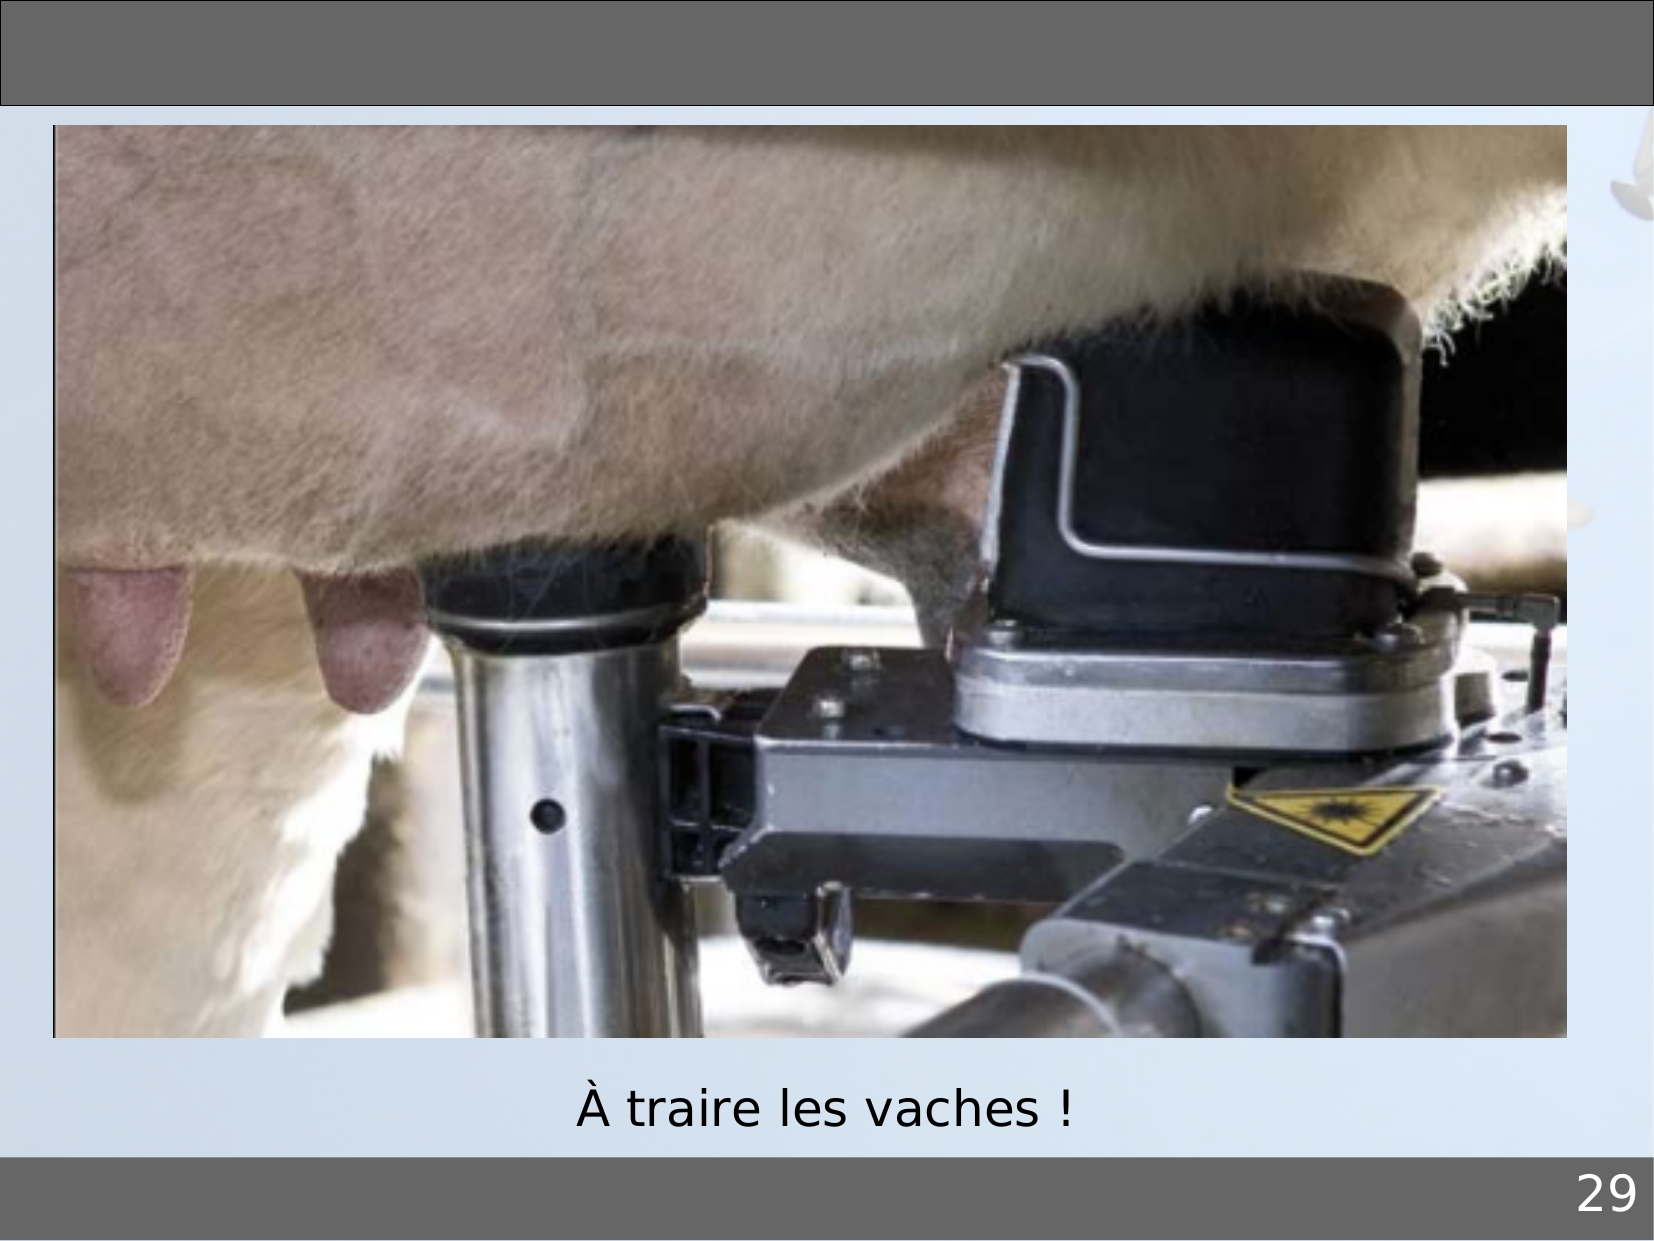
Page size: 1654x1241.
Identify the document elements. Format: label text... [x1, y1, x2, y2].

picture [53, 125, 1567, 1038]
text_box À traire les vaches ! [0, 1072, 1654, 1146]
